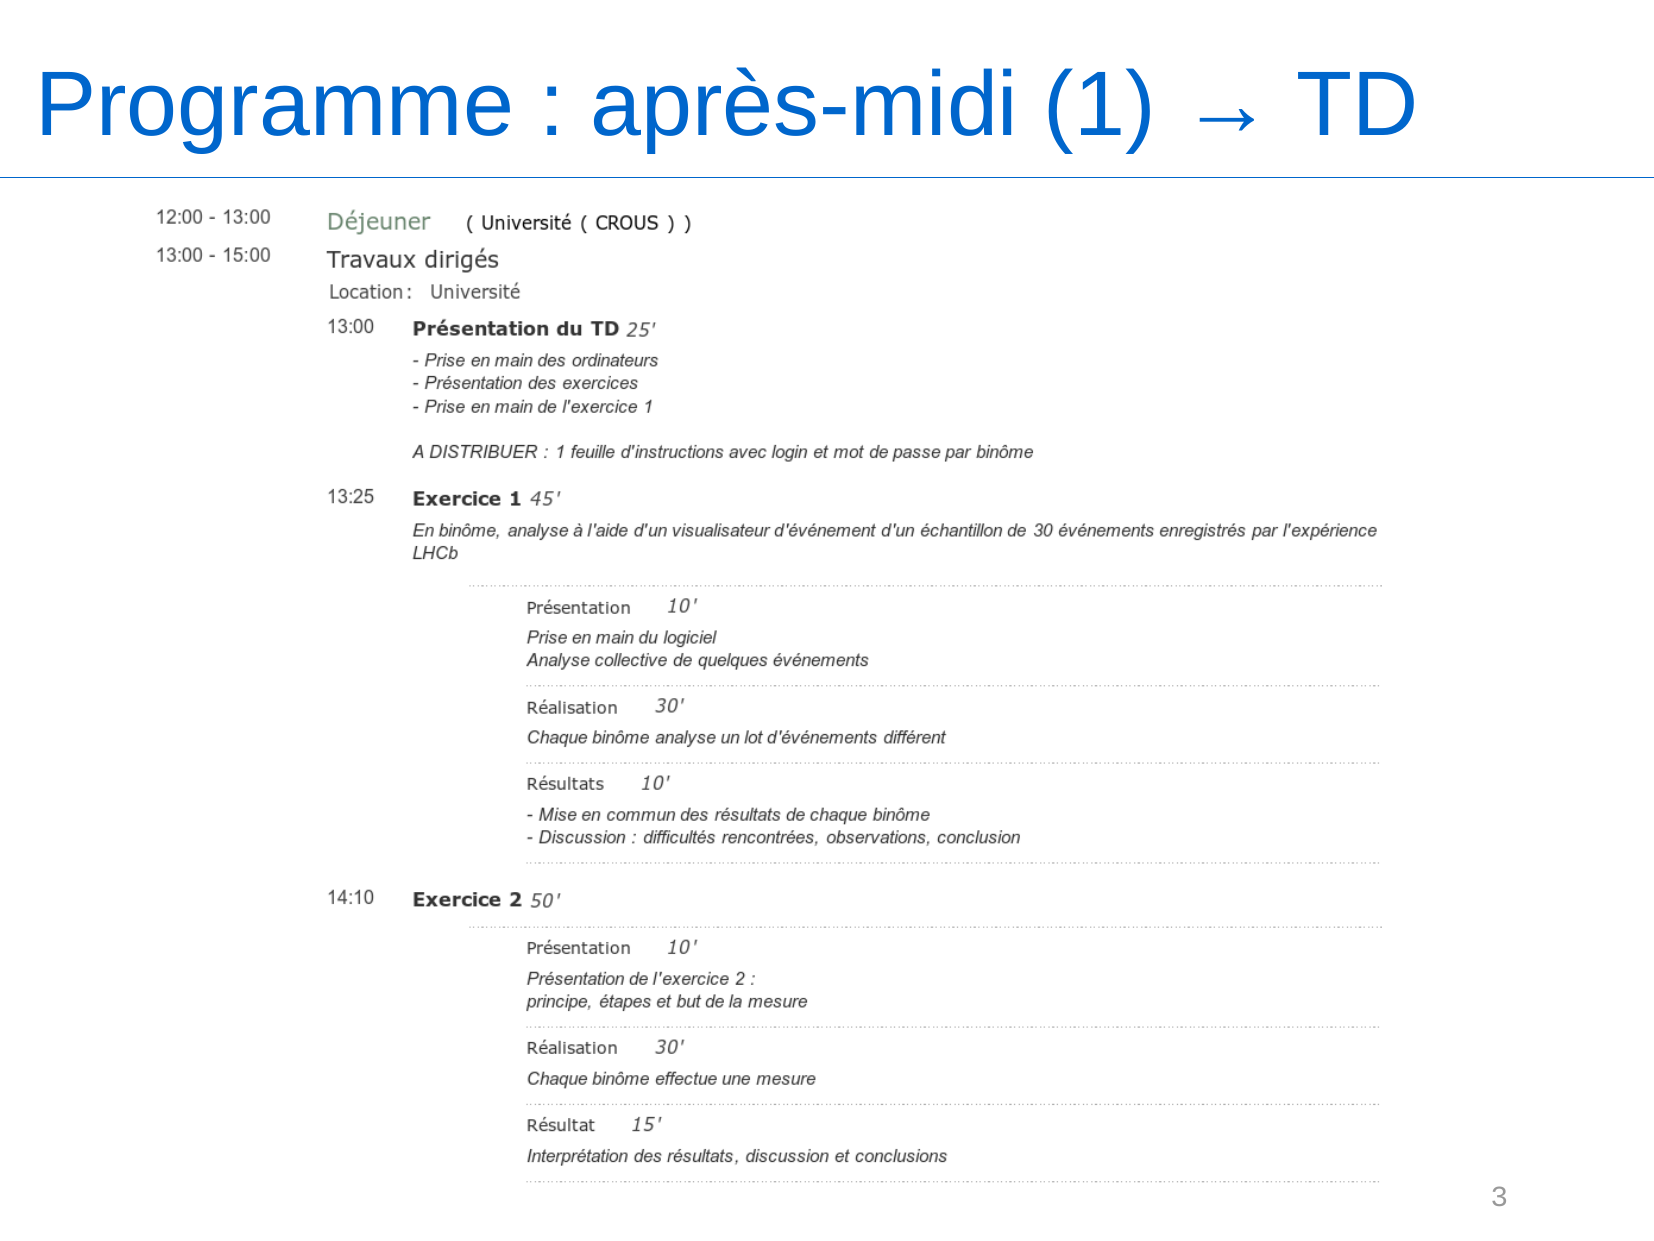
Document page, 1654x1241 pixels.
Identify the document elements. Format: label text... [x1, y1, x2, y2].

title Programme : après-midi (1) → TD [35, 29, 1589, 178]
picture [70, 200, 1382, 1205]
